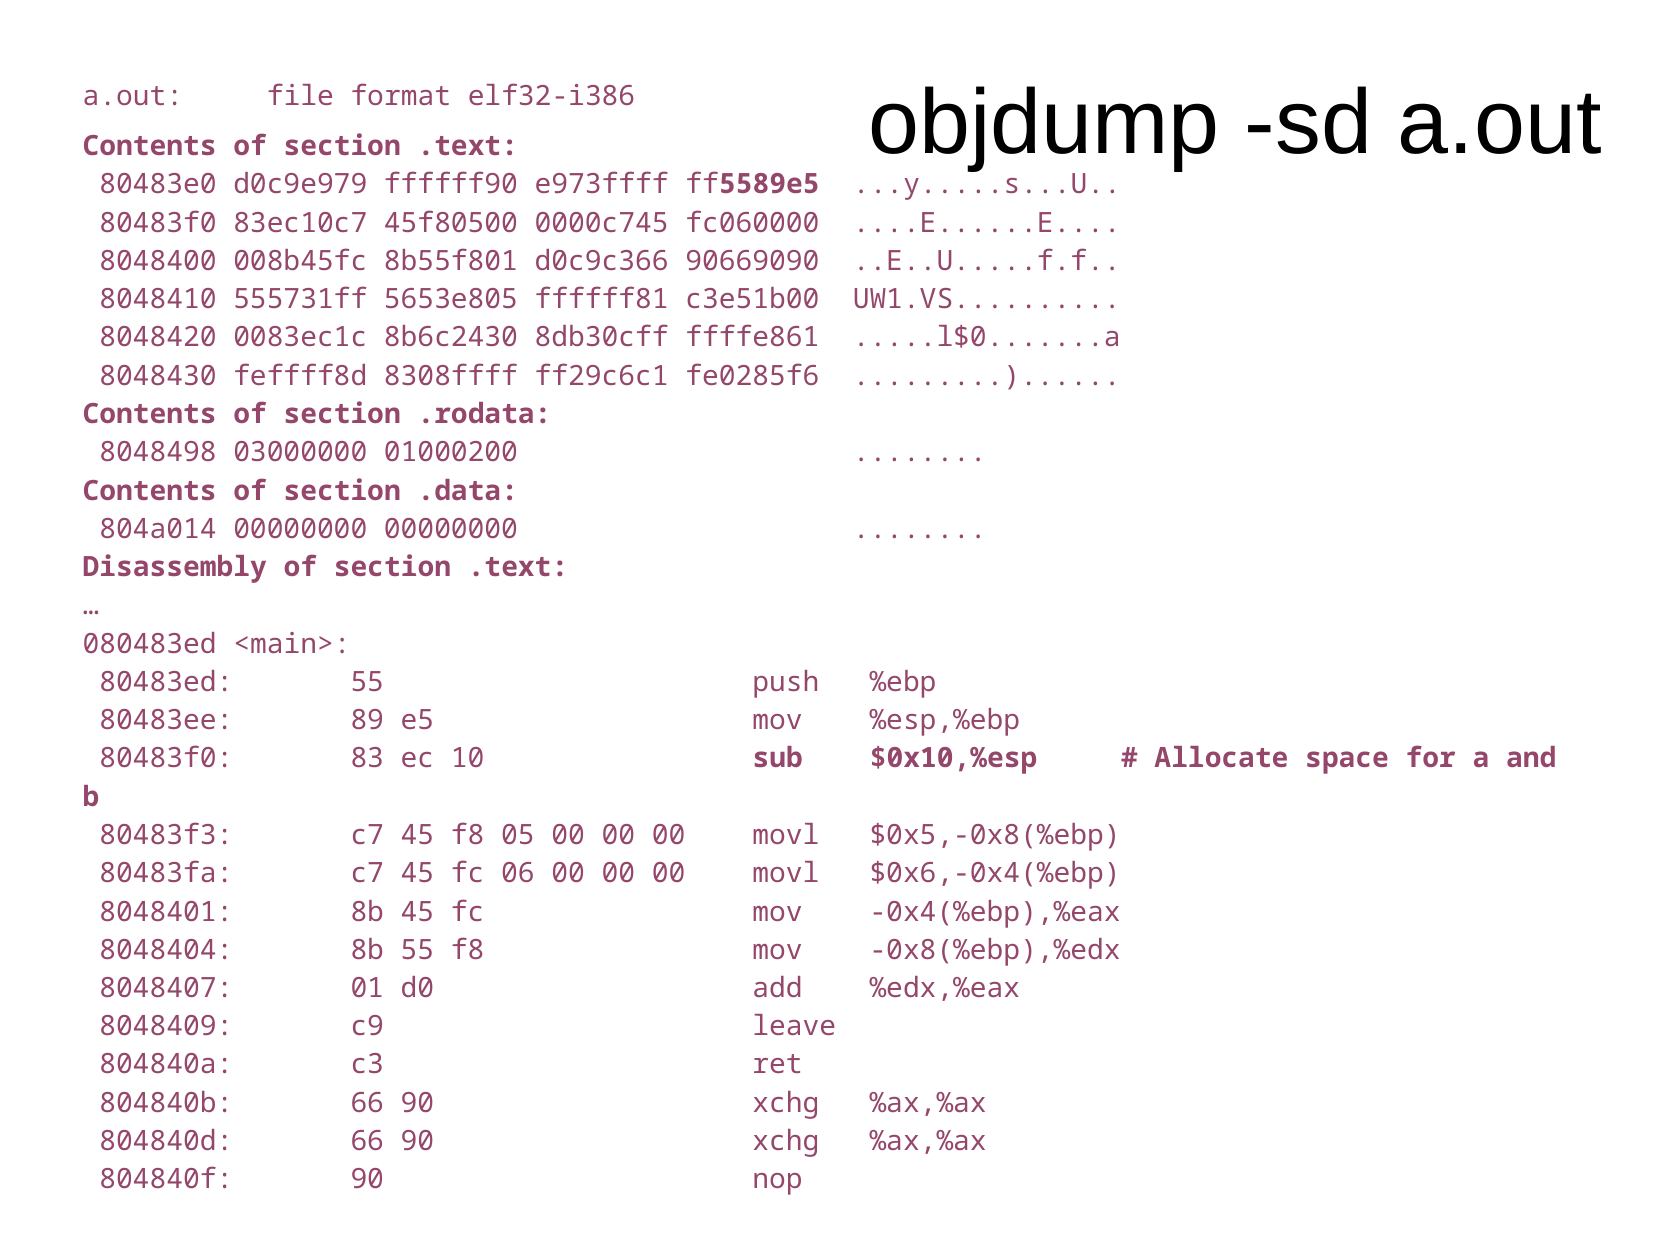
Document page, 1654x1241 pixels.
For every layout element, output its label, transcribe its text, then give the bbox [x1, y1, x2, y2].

title objdump -sd a.out [862, 55, 1609, 188]
list a.out: file format elf32-i386 Contents of section .text: 80483e0 d0c9e979 ffffff90 e973ffff ff5589e5 ...y.....s...U.. 80483f0 83ec10c7 45f80500 0000c745 fc060000 ....E......E.... 8048400 008b45fc 8b55f801 d0c9c366 90669090 ..E..U.....f.f.. 8048410 555731ff 5653e805 ffffff81 c3e51b00 UW1.VS.......... 8048420 0083ec1c 8b6c2430 8db30cff ffffe861 .....l$0.......a 8048430 feffff8d 8308ffff ff29c6c1 fe0285f6 .........)...... Contents of section .rodata: 8048498 03000000 01000200 ........ Contents of section .data: 804a014 00000000 00000000 ........ Disassembly of section .text: … 080483ed <main>: 80483ed: 55 push %ebp 80483ee: 89 e5 mov %esp,%ebp 80483f0: 83 ec 10 sub $0x10,%esp # Allocate space for a and b 80483f3: c7 45 f8 05 00 00 00 movl $0x5,-0x8(%ebp) 80483fa: c7 45 fc 06 00 00 00 movl $0x6,-0x4(%ebp) 8048401: 8b 45 fc mov -0x4(%ebp),%eax 8048404: 8b 55 f8 mov -0x8(%ebp),%edx 8048407: 01 d0 add %edx,%eax 8048409: c9 leave 804840a: c3 ret 804840b: 66 90 xchg %ax,%ax 804840d: 66 90 xchg %ax,%ax 804840f: 90 nop [82, 75, 1571, 1201]
